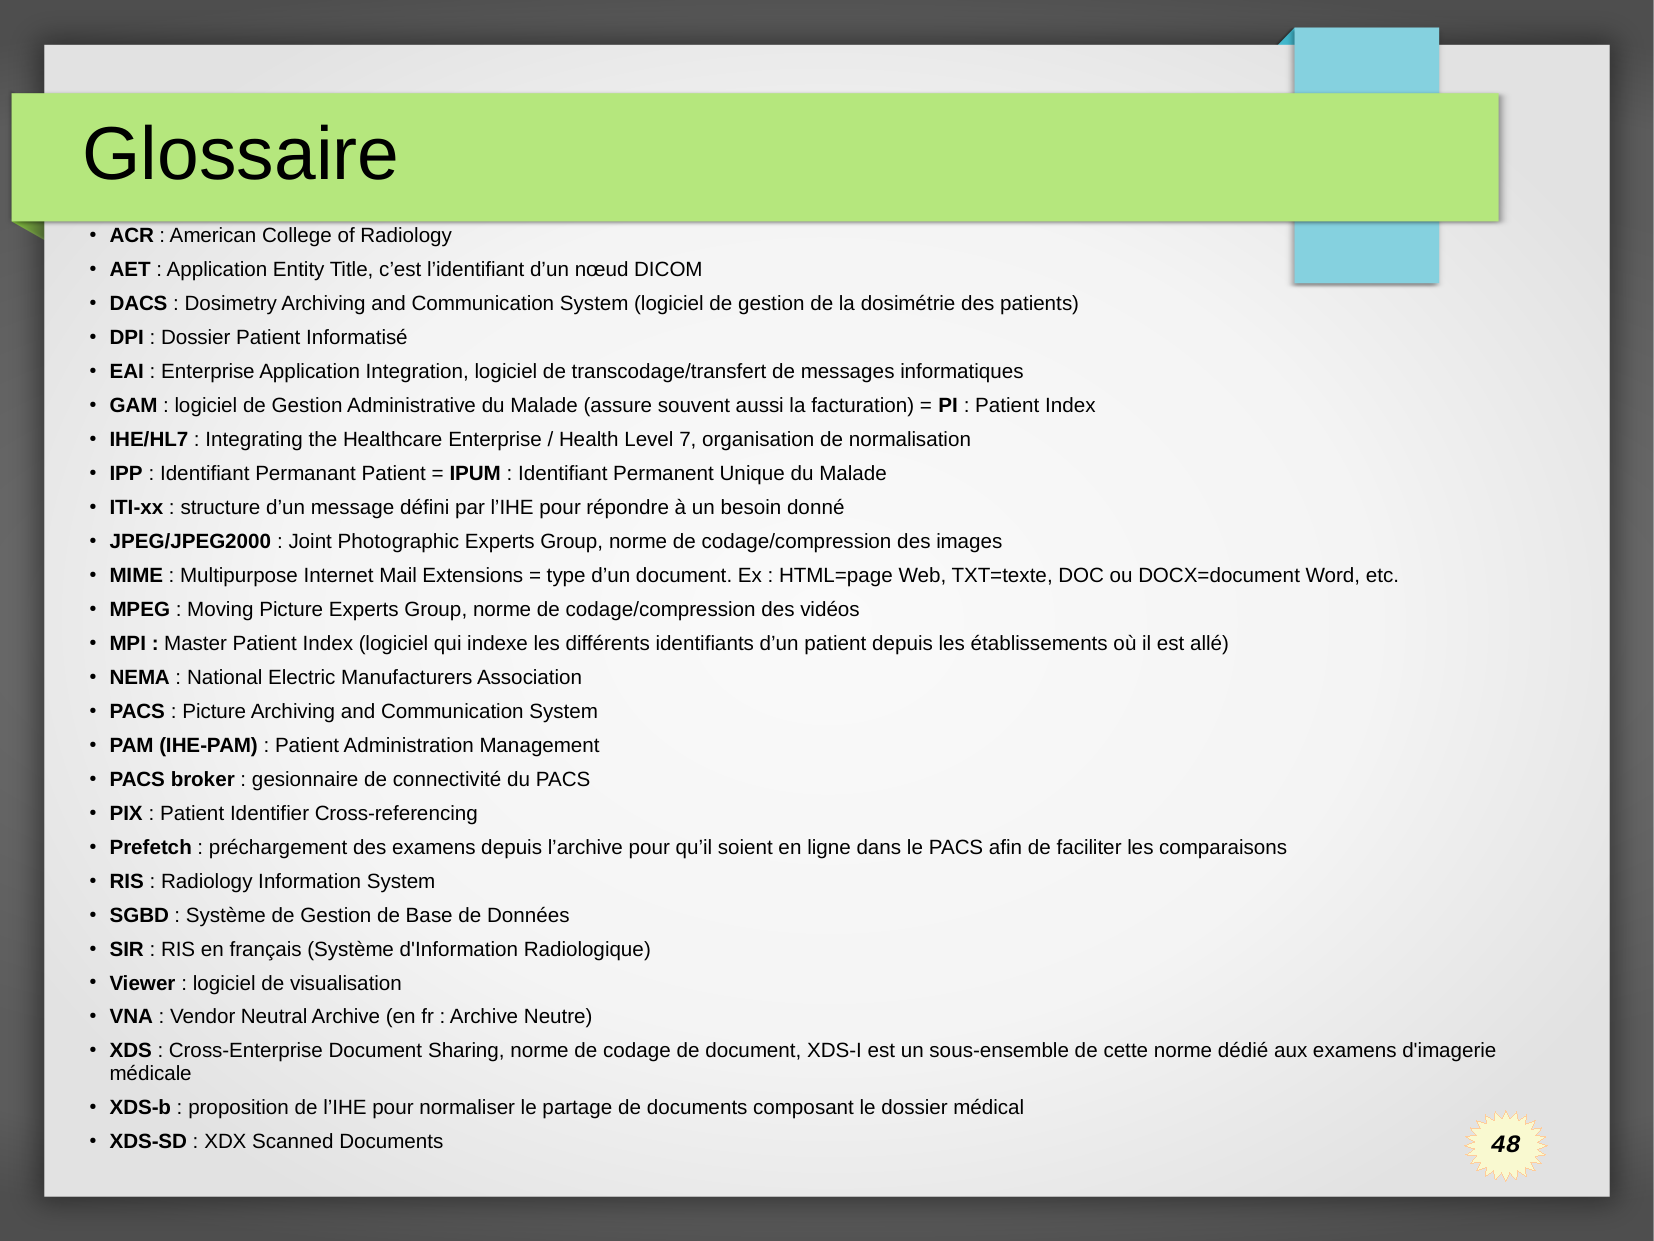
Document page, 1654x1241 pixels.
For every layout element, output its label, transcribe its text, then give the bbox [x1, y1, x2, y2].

title Glossaire [82, 94, 1264, 213]
picture [0, 0, 1654, 1241]
list ACR : American College of Radiology AET : Application Entity Title, c’est l’identifiant d’un nœud DICOM DACS : Dosimetry Archiving and Communication System (logiciel de gestion de la dosimétrie des patients) DPI : Dossier Patient Informatisé EAI : Enterprise Application Integration, logiciel de transcodage/transfert de messages informatiques GAM : logiciel de Gestion Administrative du Malade (assure souvent aussi la facturation) = PI : Patient Index IHE/HL7 : Integrating the Healthcare Enterprise / Health Level 7, organisation de normalisation IPP : Identifiant Permanant Patient = IPUM : Identifiant Permanent Unique du Malade ITI-xx : structure d’un message défini par l’IHE pour répondre à un besoin donné JPEG/JPEG2000 : Joint Photographic Experts Group, norme de codage/compression des images MIME : Multipurpose Internet Mail Extensions = type d’un document. Ex : HTML=page Web, TXT=texte, DOC ou DOCX=document Word, etc. MPEG : Moving Picture Experts Group, norme de codage/compression des vidéos MPI : Master Patient Index (logiciel qui indexe les différents identifiants d’un patient depuis les établissements où il est allé) NEMA : National Electric Manufacturers Association PACS : Picture Archiving and Communication System PAM (IHE-PAM) : Patient Administration Management PACS broker : gesionnaire de connectivité du PACS PIX : Patient Identifier Cross-referencing Prefetch : préchargement des examens depuis l’archive pour qu’il soient en ligne dans le PACS afin de faciliter les comparaisons RIS : Radiology Information System SGBD : Système de Gestion de Base de Données SIR : RIS en français (Système d'Information Radiologique) Viewer : logiciel de visualisation VNA : Vendor Neutral Archive (en fr : Archive Neutre) XDS : Cross-Enterprise Document Sharing, norme de codage de document, XDS-I est un sous-ensemble de cette norme dédié aux examens d'imagerie médicale XDS-b : proposition de l’IHE pour normaliser le partage de documents composant le dossier médical XDS-SD : XDX Scanned Documents [82, 224, 1571, 1182]
